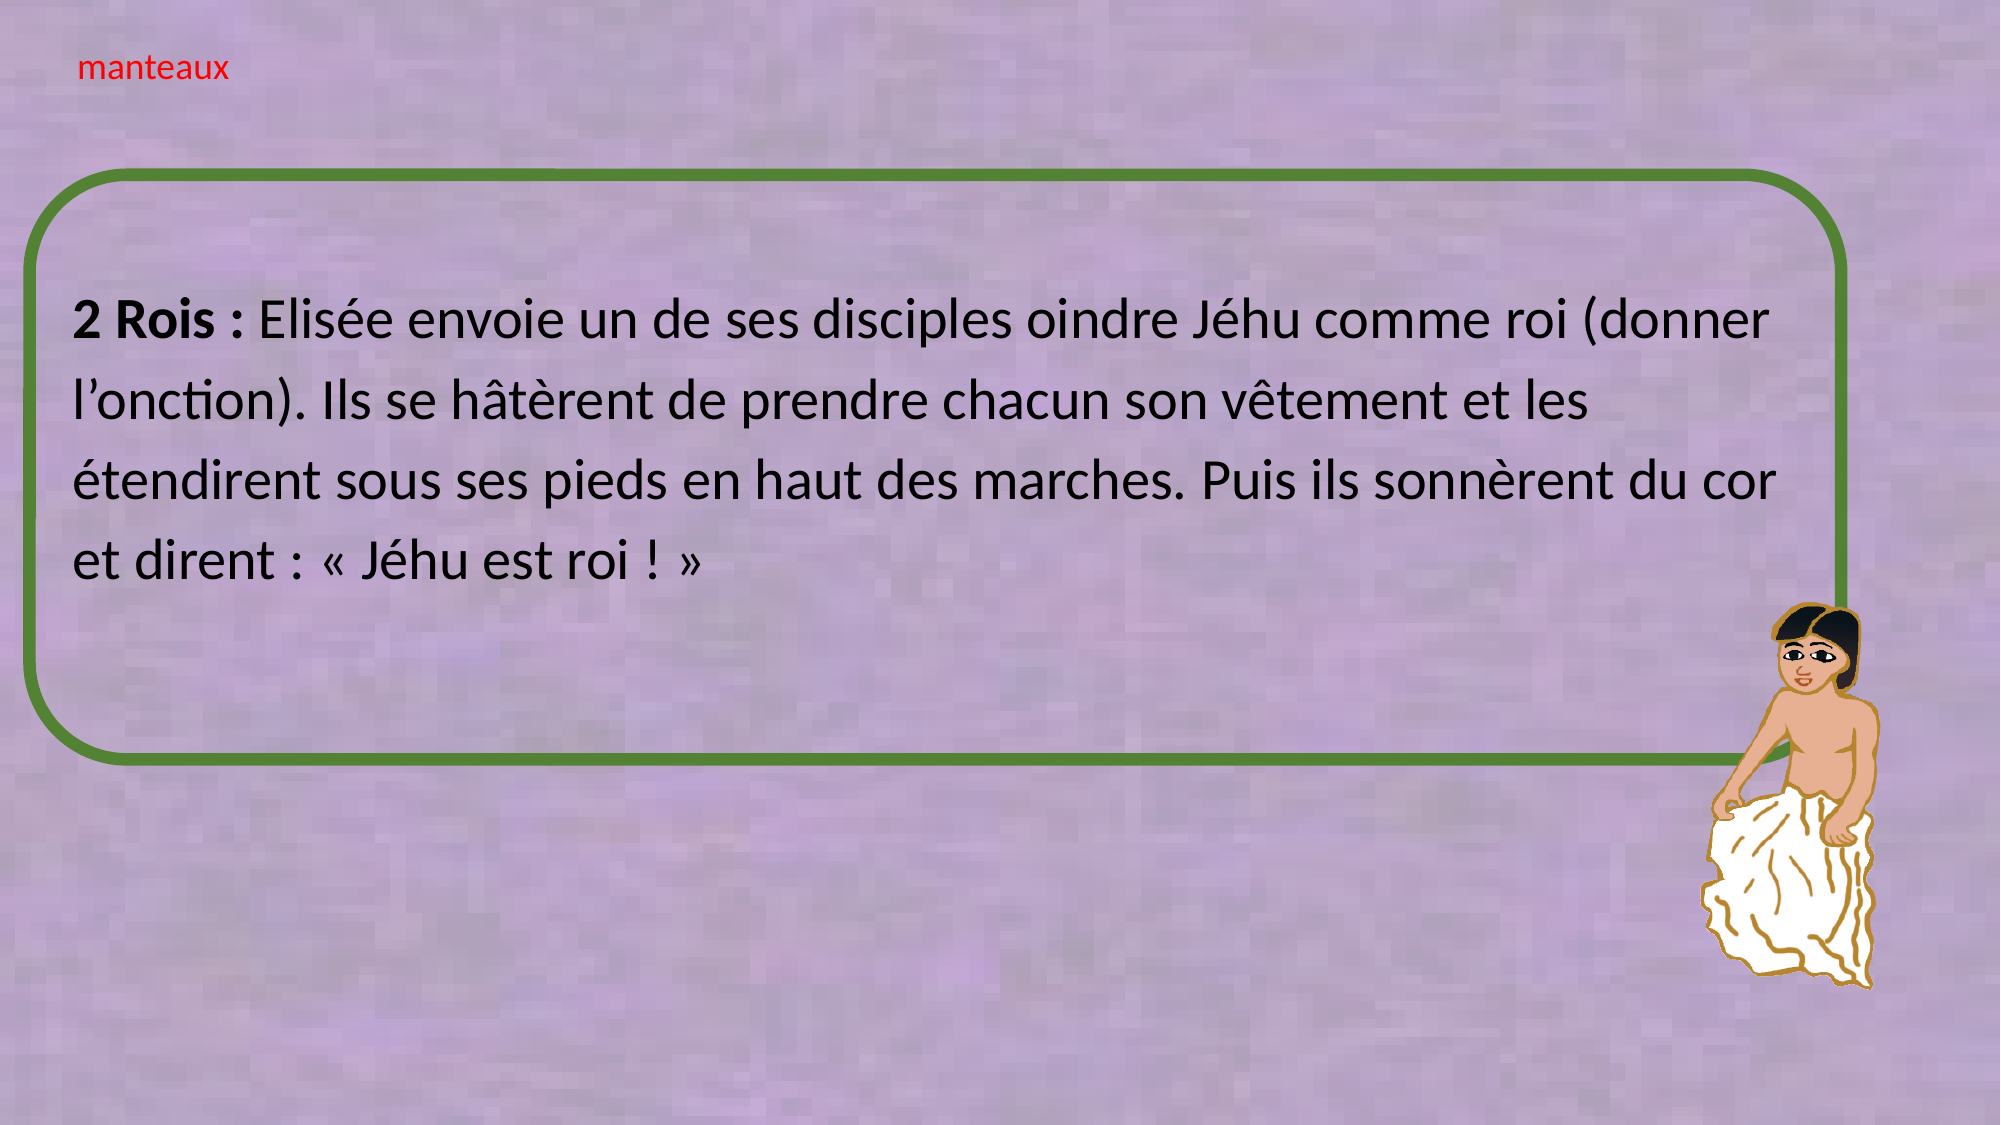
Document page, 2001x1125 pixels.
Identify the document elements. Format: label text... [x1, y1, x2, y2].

picture [1686, 580, 1931, 1000]
text_box 2 Rois : Elisée envoie un de ses disciples oindre Jéhu comme roi (donner l’onction). Ils se hâtèrent de prendre chacun son vêtement et les étendirent sous ses pieds en haut des marches. Puis ils sonnèrent du cor et dirent : « Jéhu est roi ! » [29, 174, 1842, 760]
text_box manteaux [62, 34, 287, 95]
